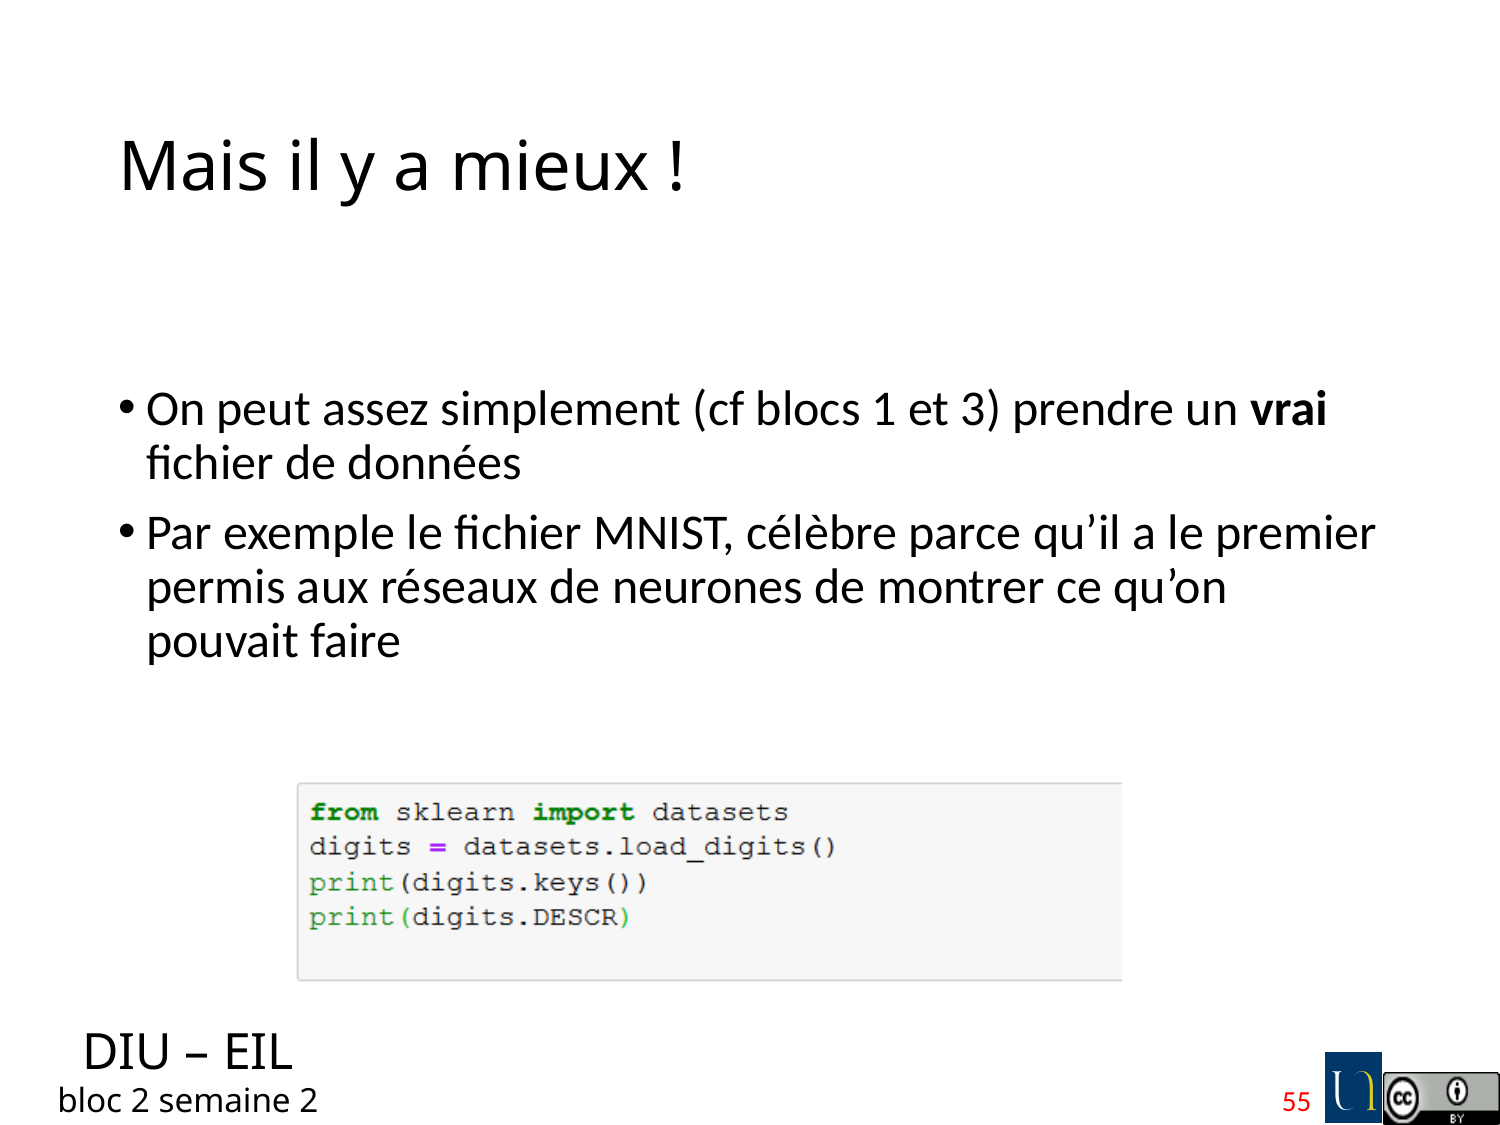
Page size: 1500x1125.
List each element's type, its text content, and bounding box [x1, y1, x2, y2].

slide_number <numéro> [1240, 1070, 1327, 1125]
picture [294, 775, 1122, 994]
title Mais il y a mieux ! [103, 59, 1397, 278]
picture [1383, 1072, 1500, 1125]
picture [1325, 1052, 1382, 1123]
list On peut assez simplement (cf blocs 1 et 3) prendre un vrai fichier de données Par exemple le fichier MNIST, célèbre parce qu’il a le premier permis aux réseaux de neurones de montrer ce qu’on pouvait faire [103, 299, 1397, 1014]
